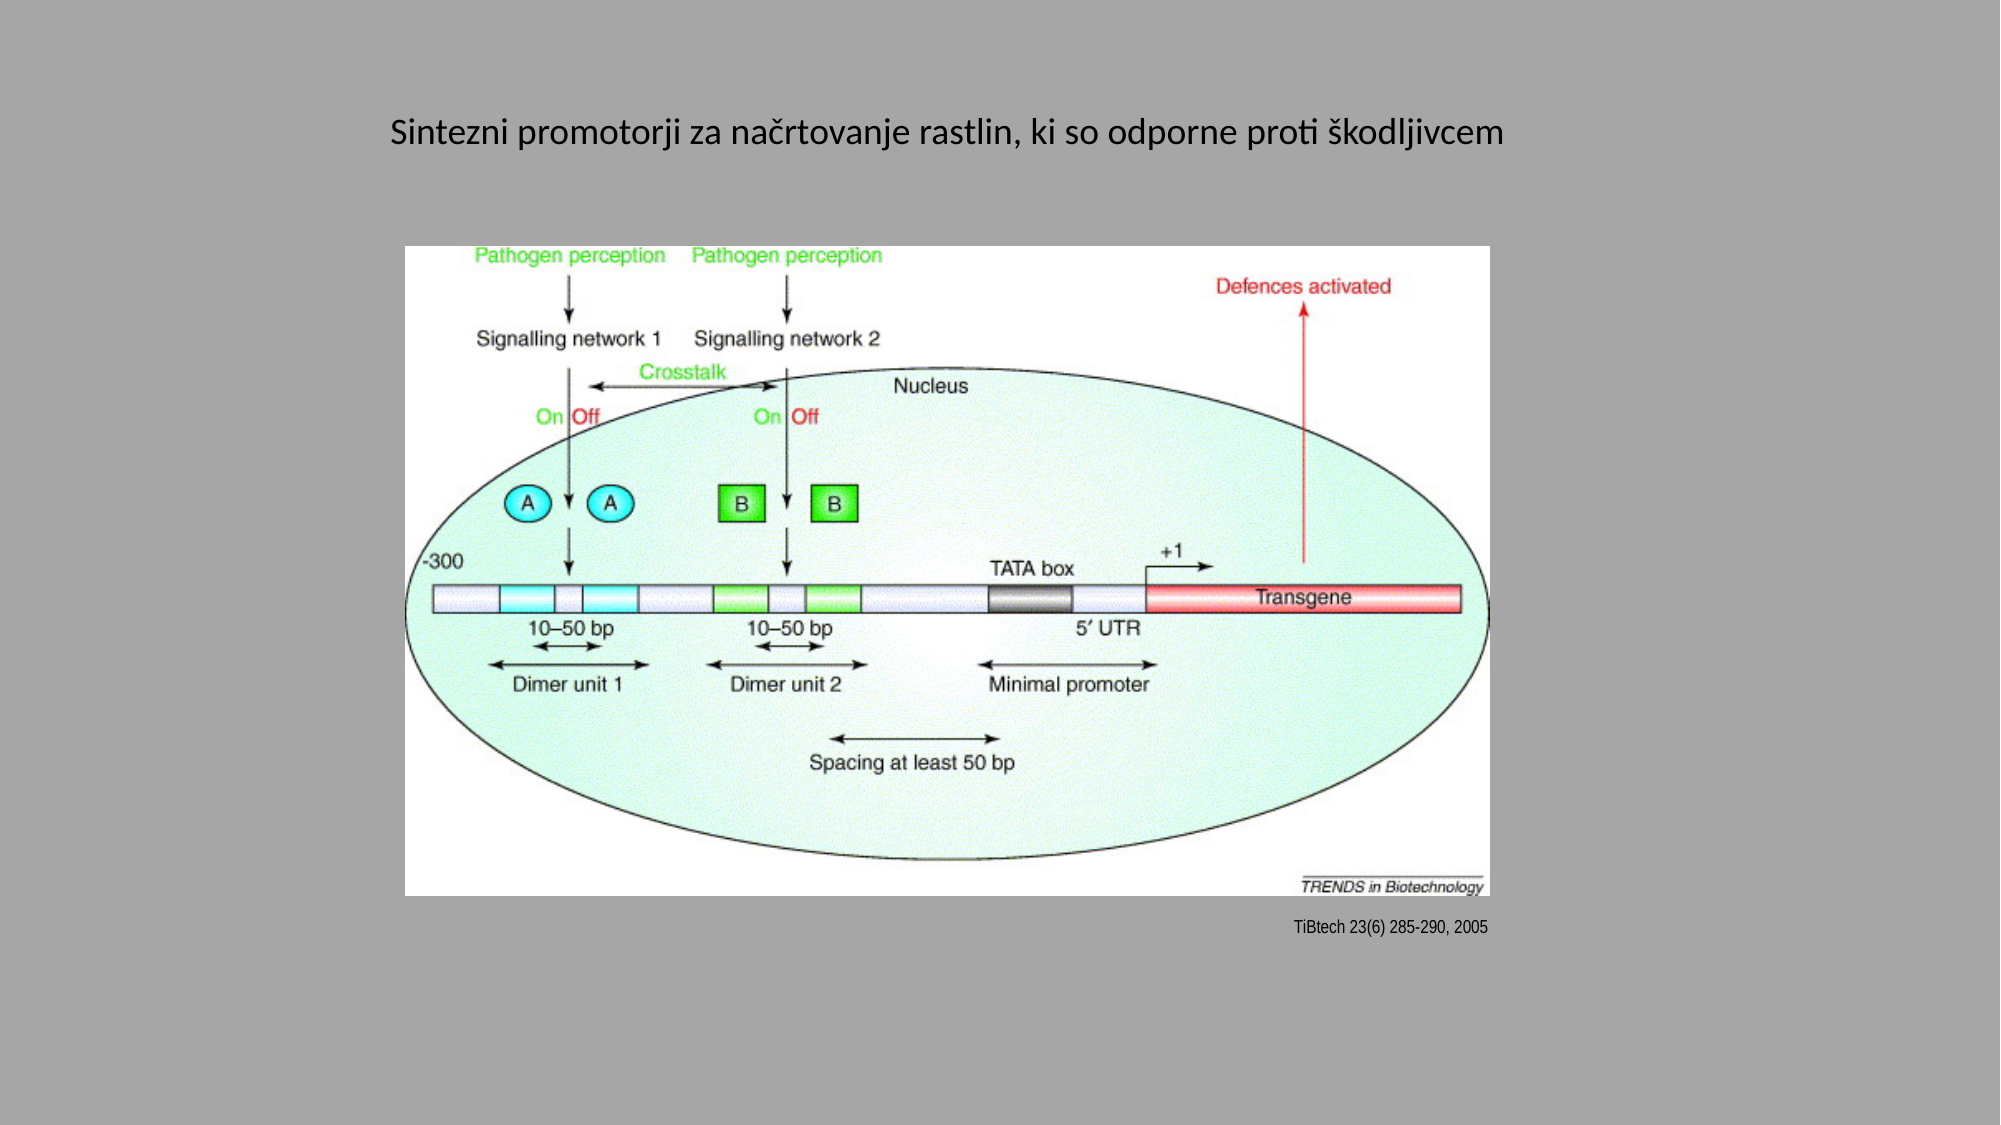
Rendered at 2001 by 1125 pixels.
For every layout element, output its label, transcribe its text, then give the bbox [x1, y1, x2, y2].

text_box Sintezni promotorji za načrtovanje rastlin, ki so odporne proti škodljivcem [375, 99, 1684, 160]
text_box TiBtech 23(6) 285-290, 2005 [1279, 907, 1504, 945]
picture [405, 246, 1490, 896]
